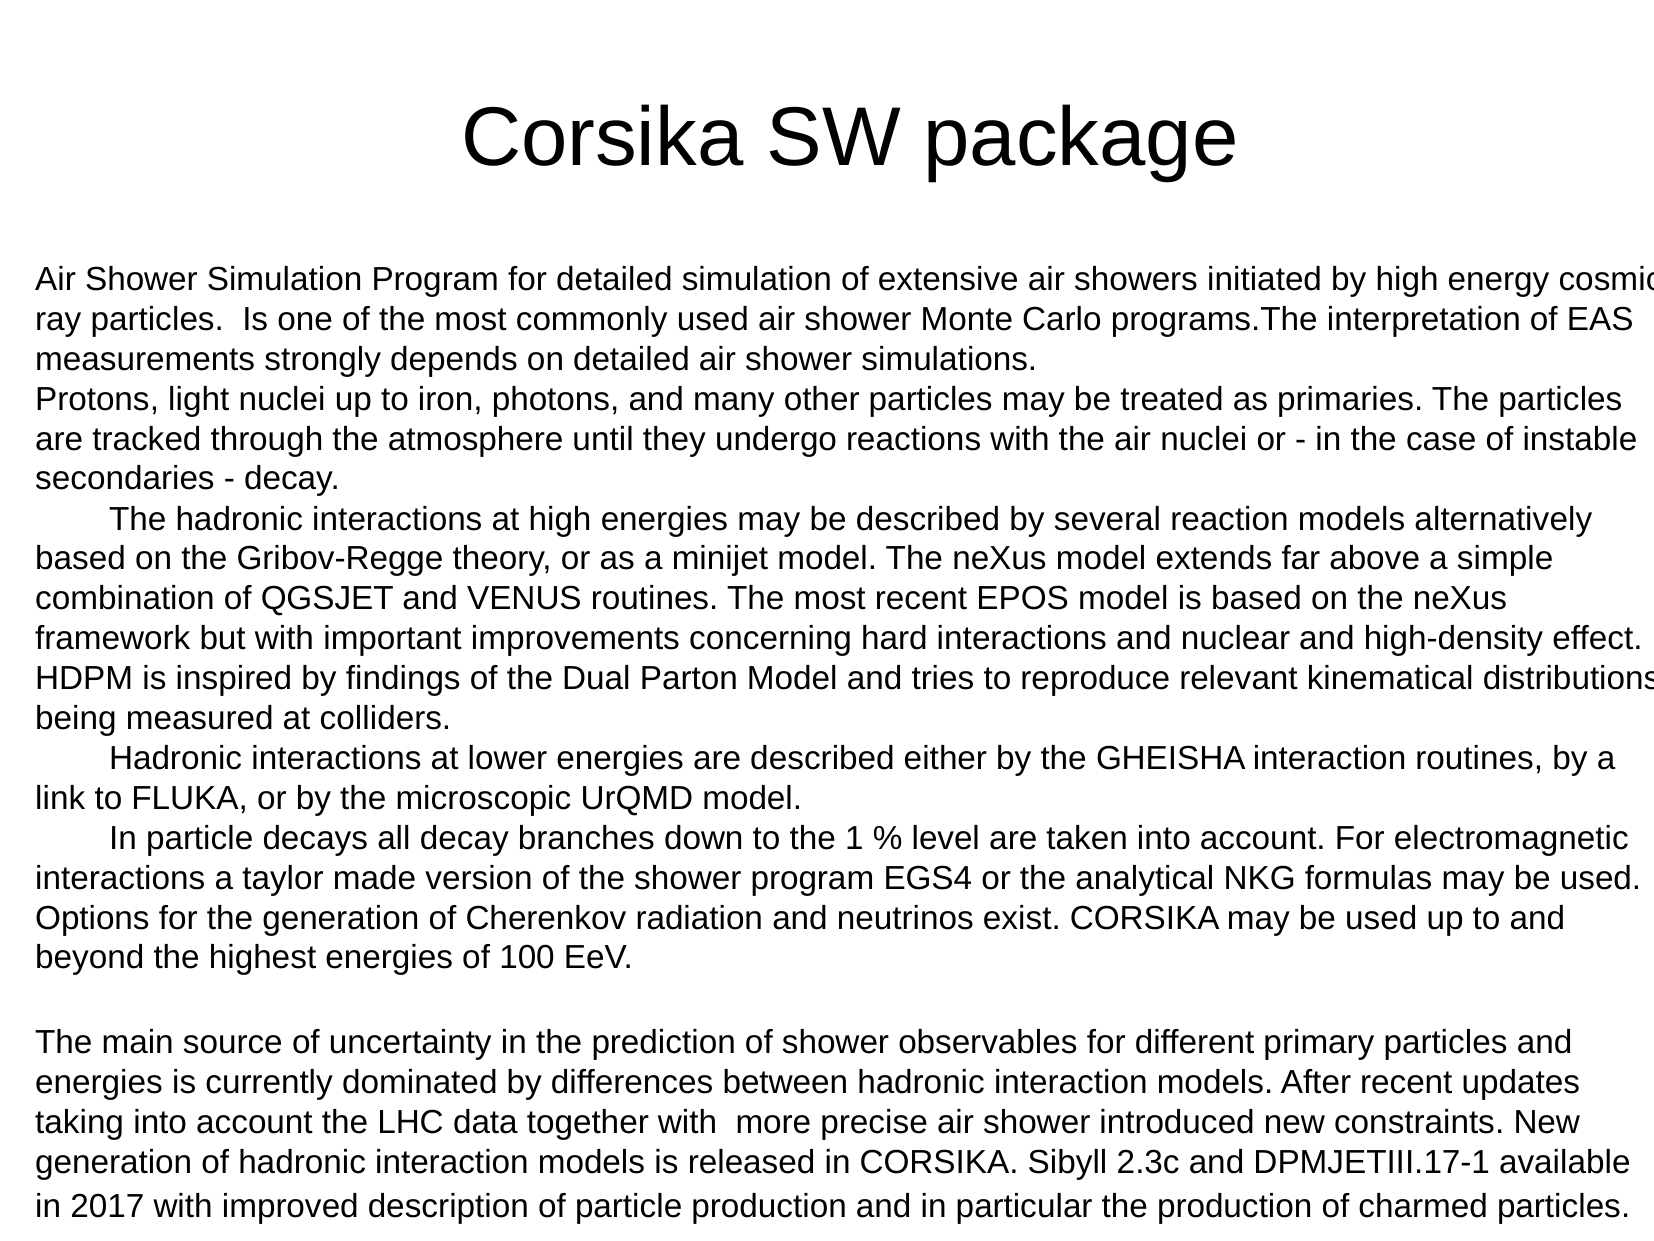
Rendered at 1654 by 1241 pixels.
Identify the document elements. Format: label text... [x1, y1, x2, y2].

text_box Corsika SW package [106, 29, 1594, 236]
text_box Air Shower Simulation Program for detailed simulation of extensive air showers initiated by high energy cosmic ray particles. Is one of the most commonly used air shower Monte Carlo programs.The interpretation of EAS measurements strongly depends on detailed air shower simulations. Protons, light nuclei up to iron, photons, and many other particles may be treated as primaries. The particles are tracked through the atmosphere until they undergo reactions with the air nuclei or - in the case of instable secondaries - decay. The hadronic interactions at high energies may be described by several reaction models alternatively based on the Gribov-Regge theory, or as a minijet model. The neXus model extends far above a simple combination of QGSJET and VENUS routines. The most recent EPOS model is based on the neXus framework but with important improvements concerning hard interactions and nuclear and high-density effect. HDPM is inspired by findings of the Dual Parton Model and tries to reproduce relevant kinematical distributions being measured at colliders. Hadronic interactions at lower energies are described either by the GHEISHA interaction routines, by a link to FLUKA, or by the microscopic UrQMD model. In particle decays all decay branches down to the 1 % level are taken into account. For electromagnetic interactions a taylor made version of the shower program EGS4 or the analytical NKG formulas may be used. Options for the generation of Cherenkov radiation and neutrinos exist. CORSIKA may be used up to and beyond the highest energies of 100 EeV. The main source of uncertainty in the prediction of shower observables for different primary particles and energies is currently dominated by differences between hadronic interaction models. After recent updates taking into account the LHC data together with more precise air shower introduced new constraints. New generation of hadronic interaction models is released in CORSIKA. Sibyll 2.3c and DPMJETIII.17-1 available in 2017 with improved description of particle production and in particular the production of charmed particles. [20, 249, 1654, 1241]
